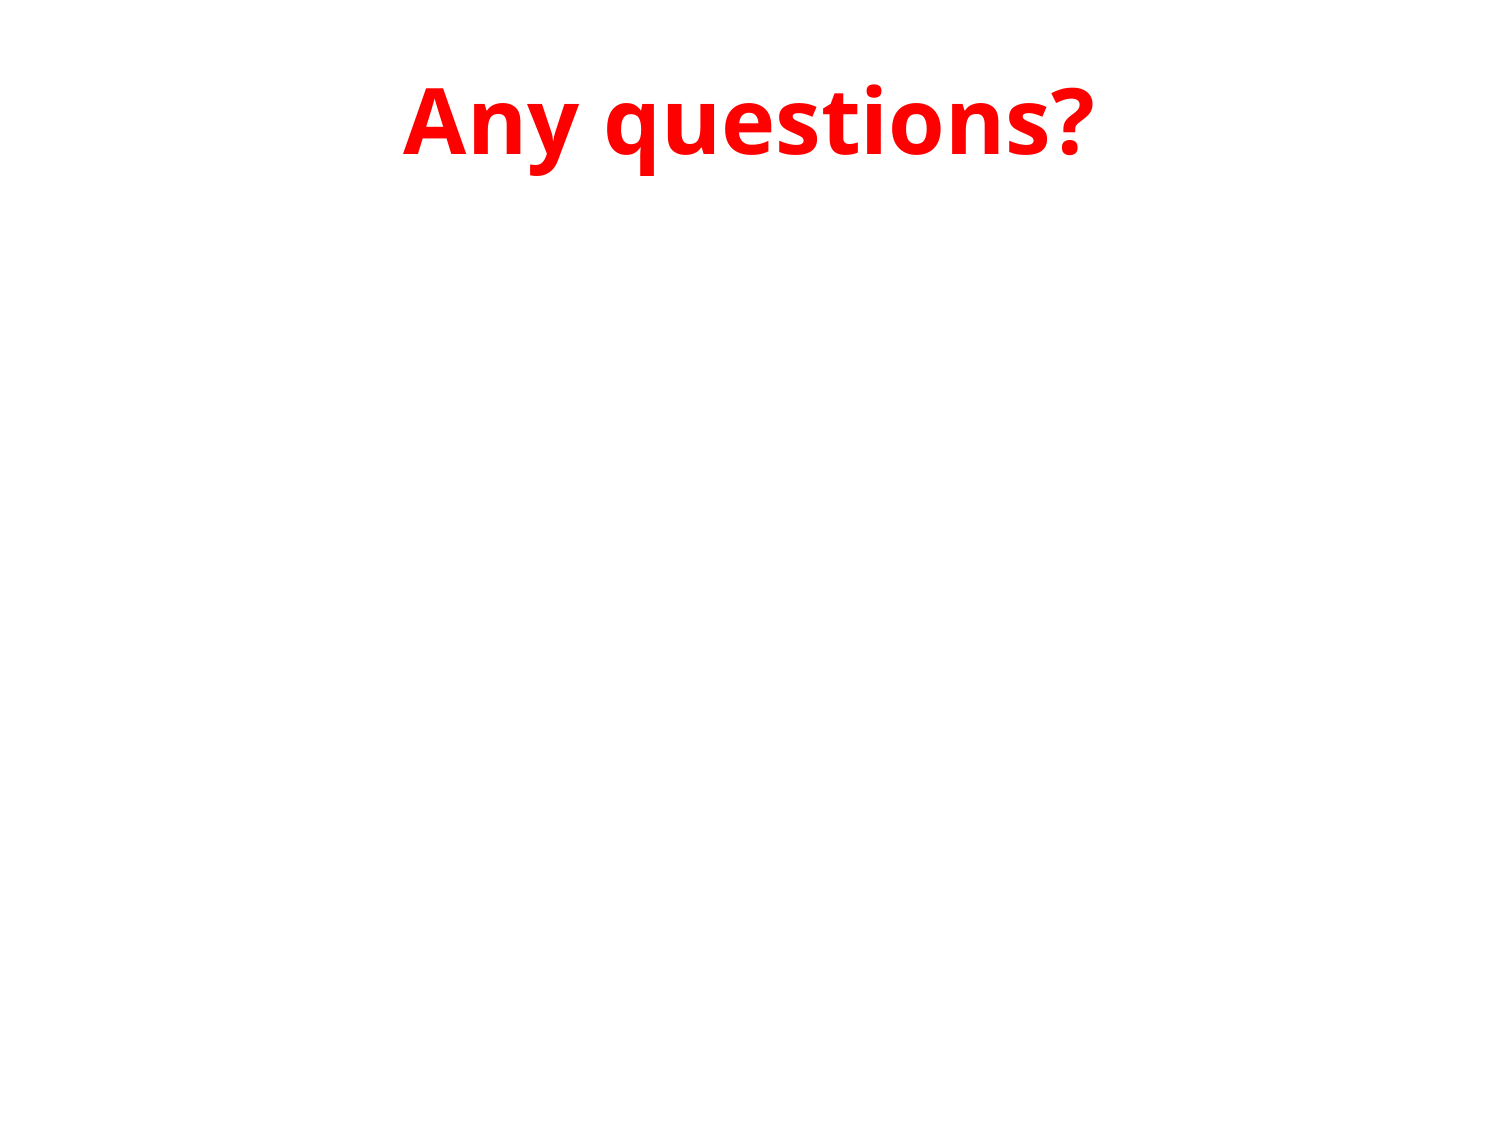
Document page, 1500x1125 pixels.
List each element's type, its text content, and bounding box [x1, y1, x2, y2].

title Any questions? [15, 12, 1484, 226]
